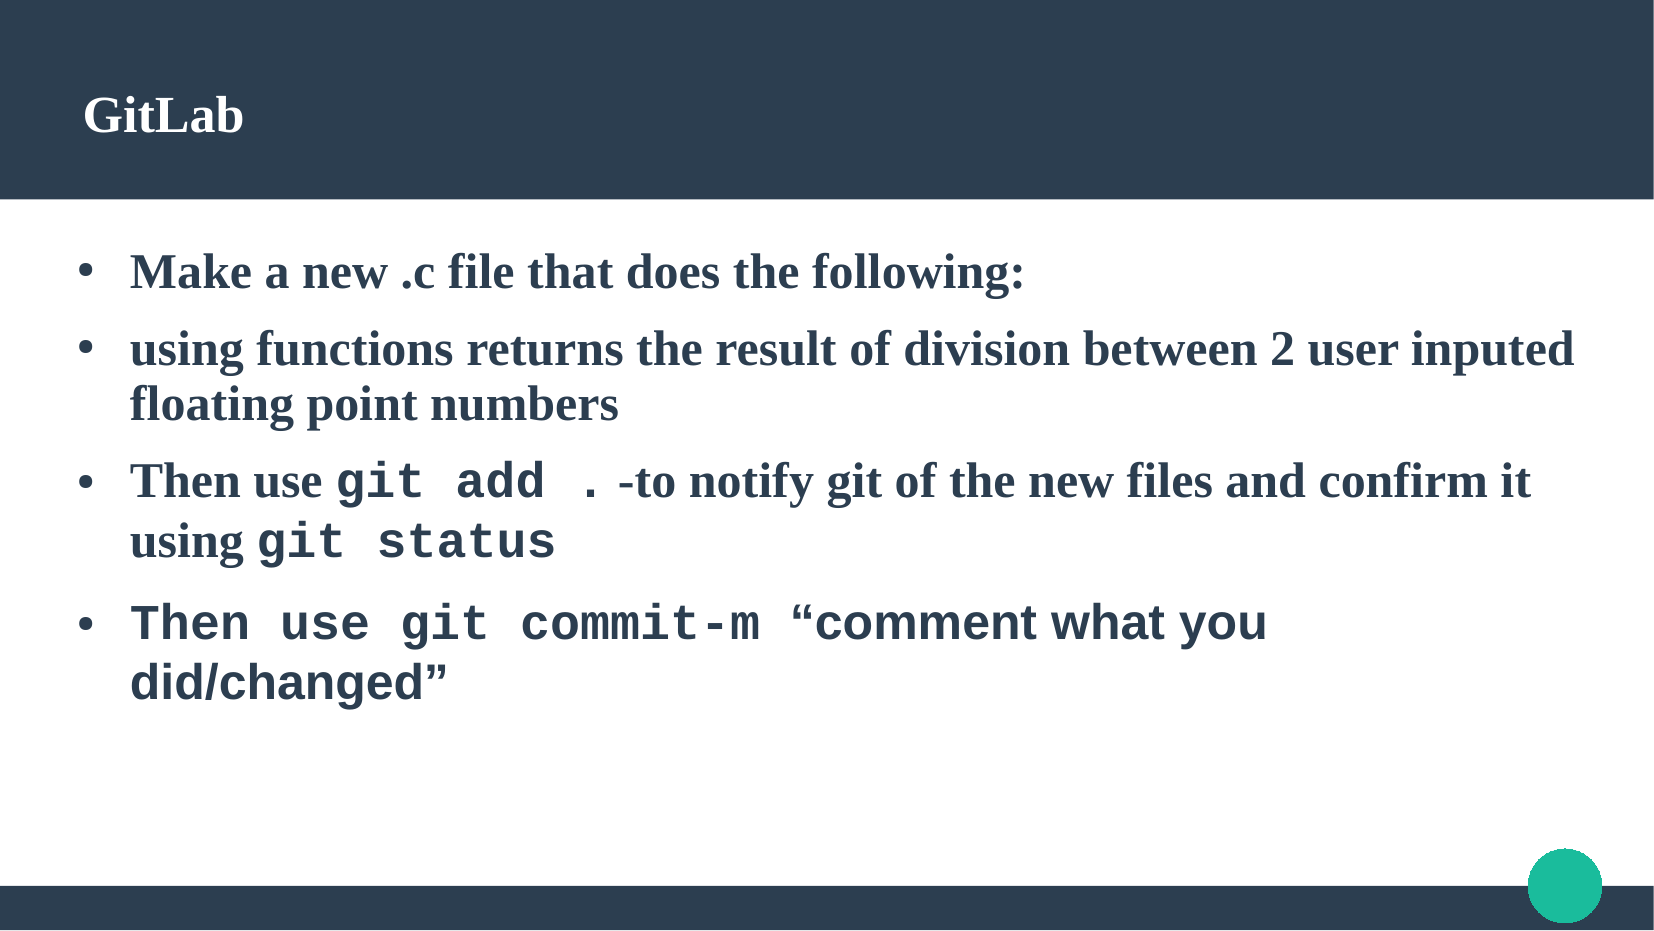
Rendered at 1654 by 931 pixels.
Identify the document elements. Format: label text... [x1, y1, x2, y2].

list Make a new .c file that does the following: using functions returns the result of division between 2 user inputed floating point numbers Then use git add . -to notify git of the new files and confirm it using git status Then use git commit-m “comment what you did/changed” [59, 243, 1595, 864]
title GitLab [82, 37, 1571, 193]
